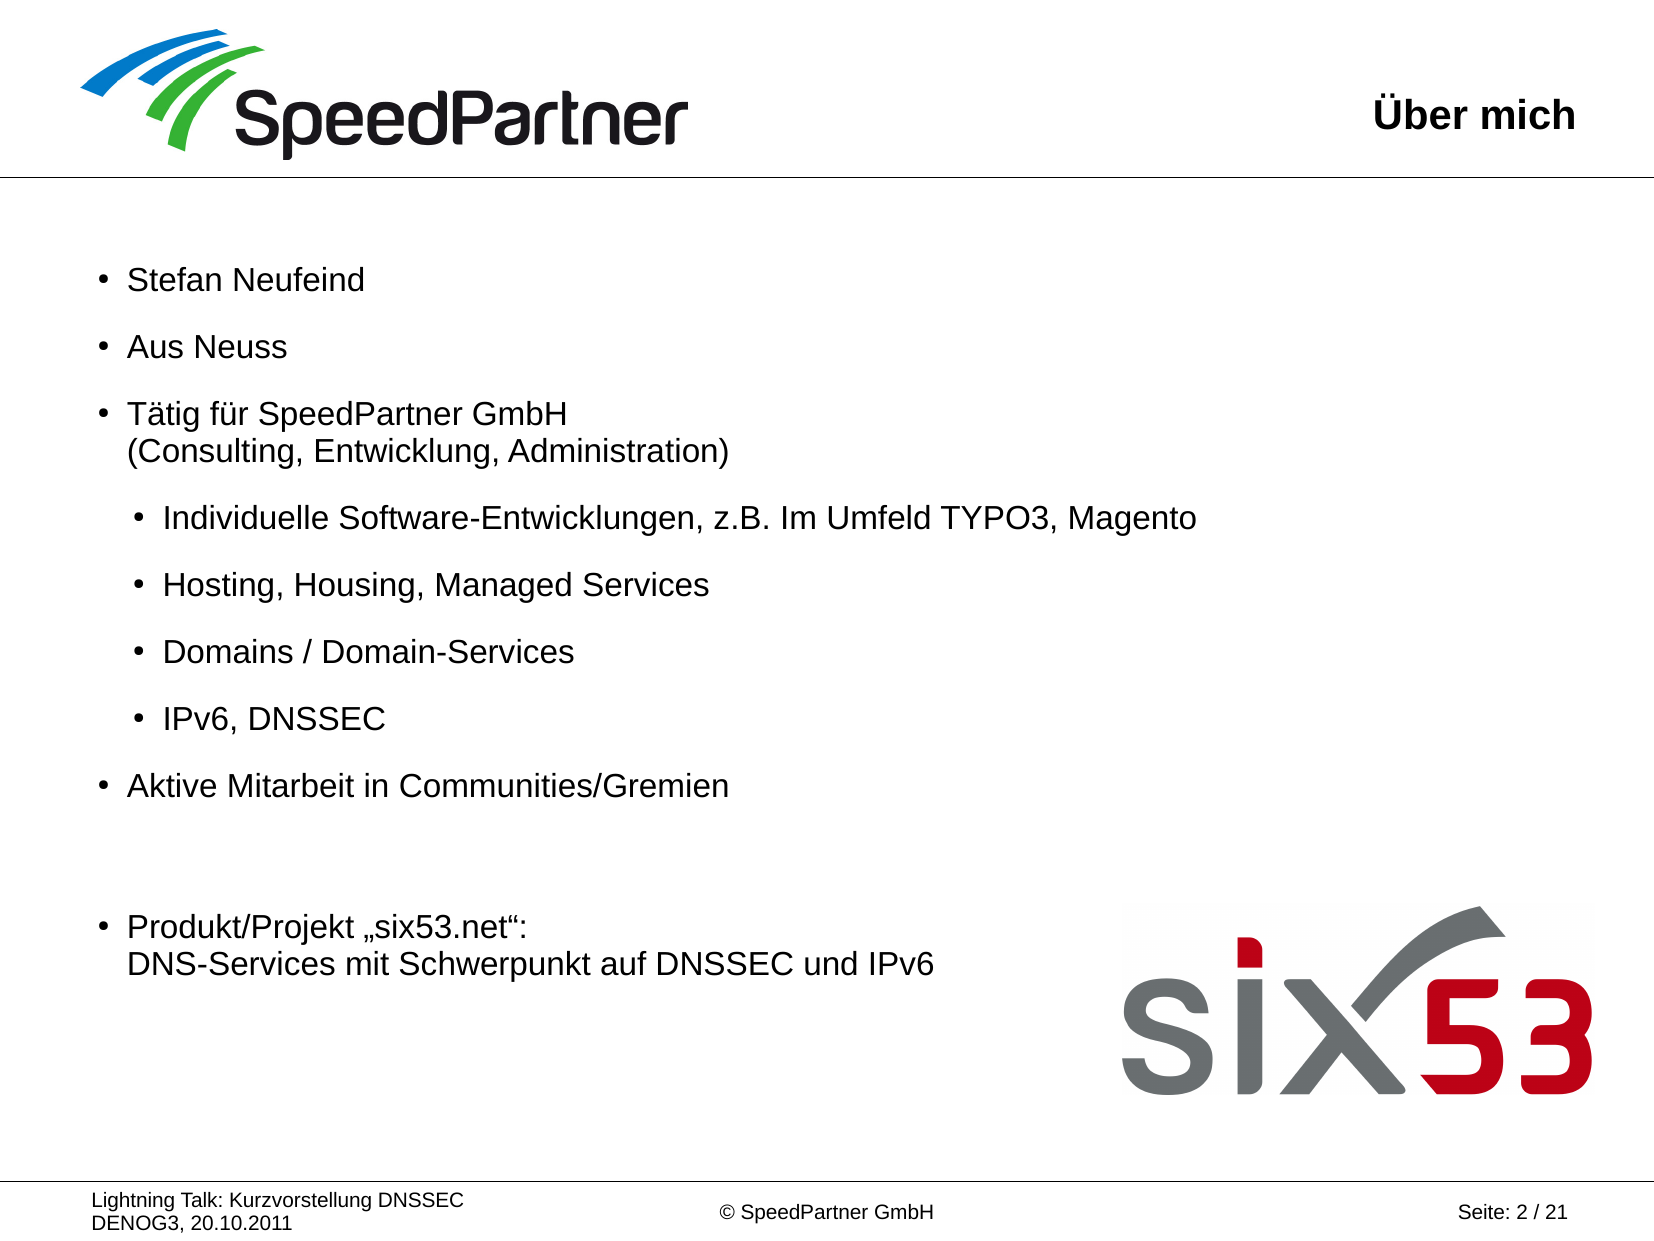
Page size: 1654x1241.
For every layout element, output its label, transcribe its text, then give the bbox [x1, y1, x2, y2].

title Über mich [590, 70, 1577, 160]
text_box Stefan Neufeind Aus Neuss Tätig für SpeedPartner GmbH (Consulting, Entwicklung, Administration) Individuelle Software-Entwicklungen, z.B. Im Umfeld TYPO3, Magento Hosting, Housing, Managed Services Domains / Domain-Services IPv6, DNSSEC Aktive Mitarbeit in Communities/Gremien Produkt/Projekt „six53.net“: DNS-Services mit Schwerpunkt auf DNSSEC und IPv6 [82, 253, 1565, 1177]
picture [1122, 903, 1595, 1095]
picture [80, 29, 688, 160]
